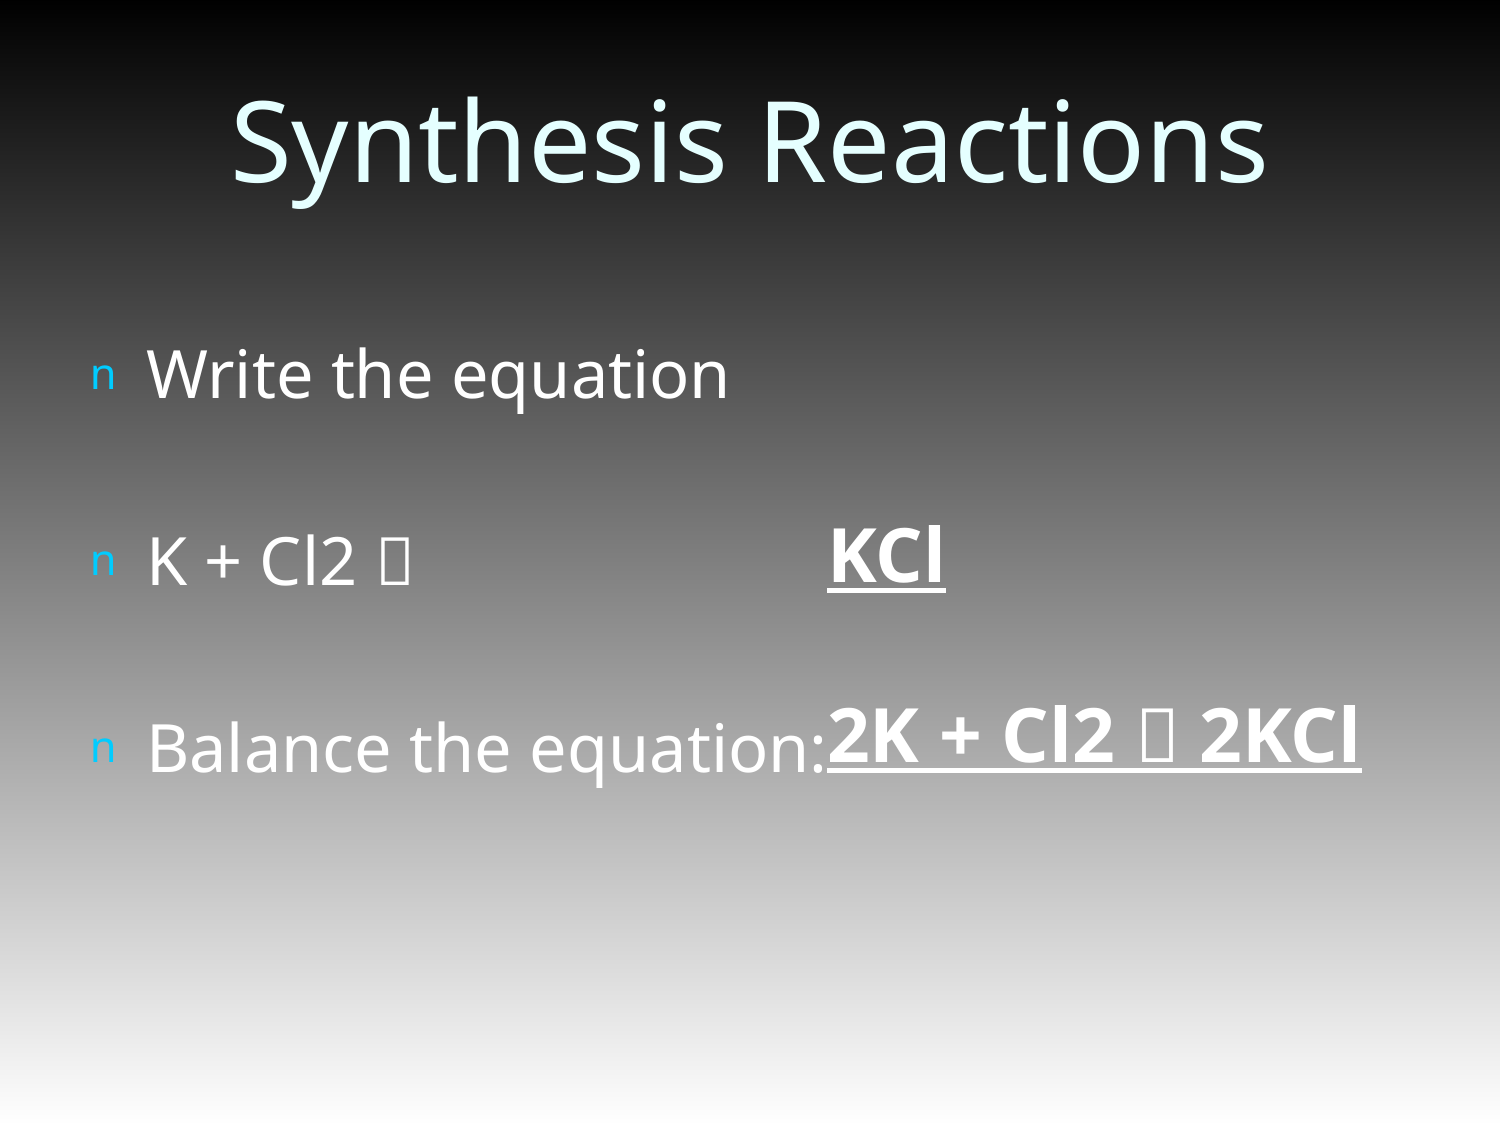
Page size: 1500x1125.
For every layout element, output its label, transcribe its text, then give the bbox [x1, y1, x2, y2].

text_box KCl 2K + Cl2  2KCl [812, 499, 1500, 785]
list Write the equation K + Cl2  Balance the equation: [75, 324, 1425, 1000]
title Synthesis Reactions [75, 62, 1425, 288]
